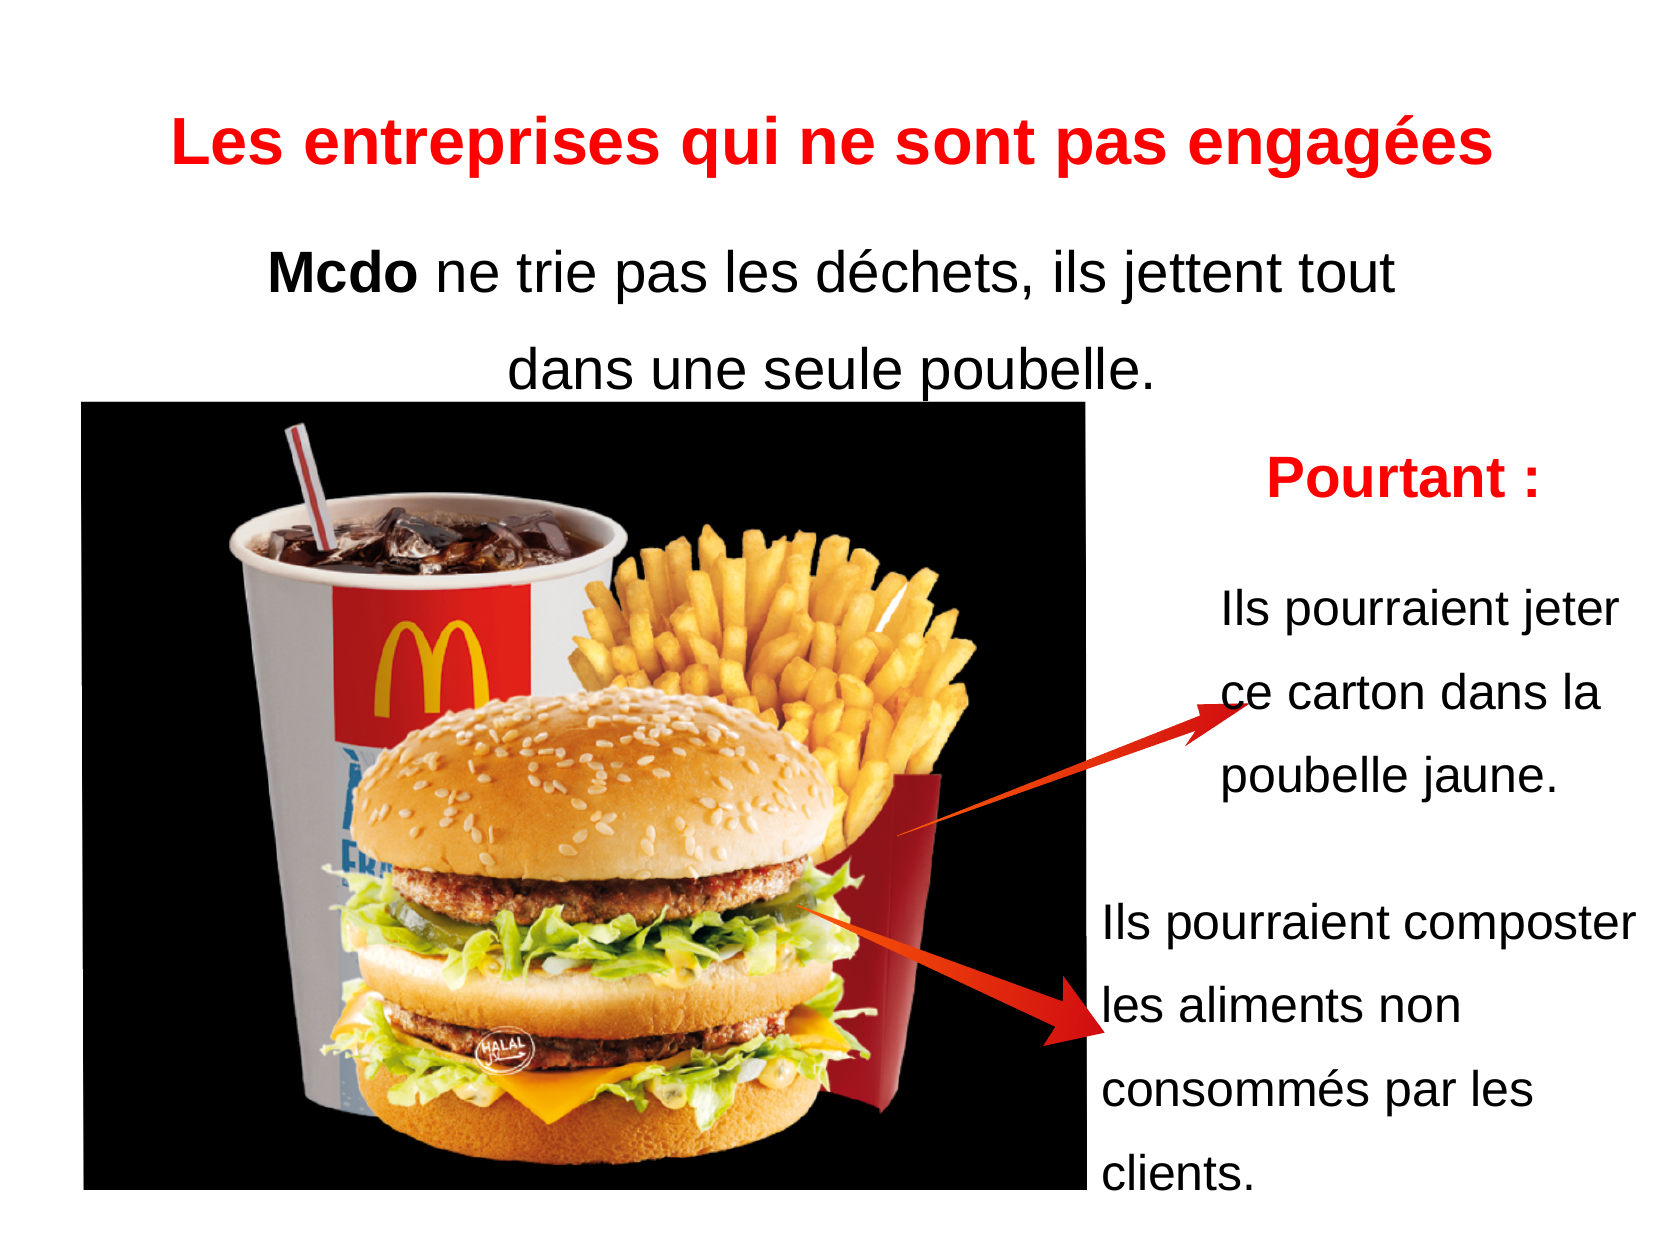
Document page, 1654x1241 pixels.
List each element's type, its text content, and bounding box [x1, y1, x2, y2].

text_box Mcdo ne trie pas les déchets, ils jettent tout dans une seule poubelle. [248, 260, 1418, 378]
text_box Les entreprises qui ne sont pas engagées [35, 59, 1630, 260]
text_box Pourtant : [1251, 437, 1583, 520]
text_box Ils pourraient composter les aliments non consommés par les clients. [1086, 858, 1654, 1241]
picture [80, 401, 1206, 1190]
text_box Ils pourraient jeter ce carton dans la poubelle jaune. [1206, 545, 1654, 839]
